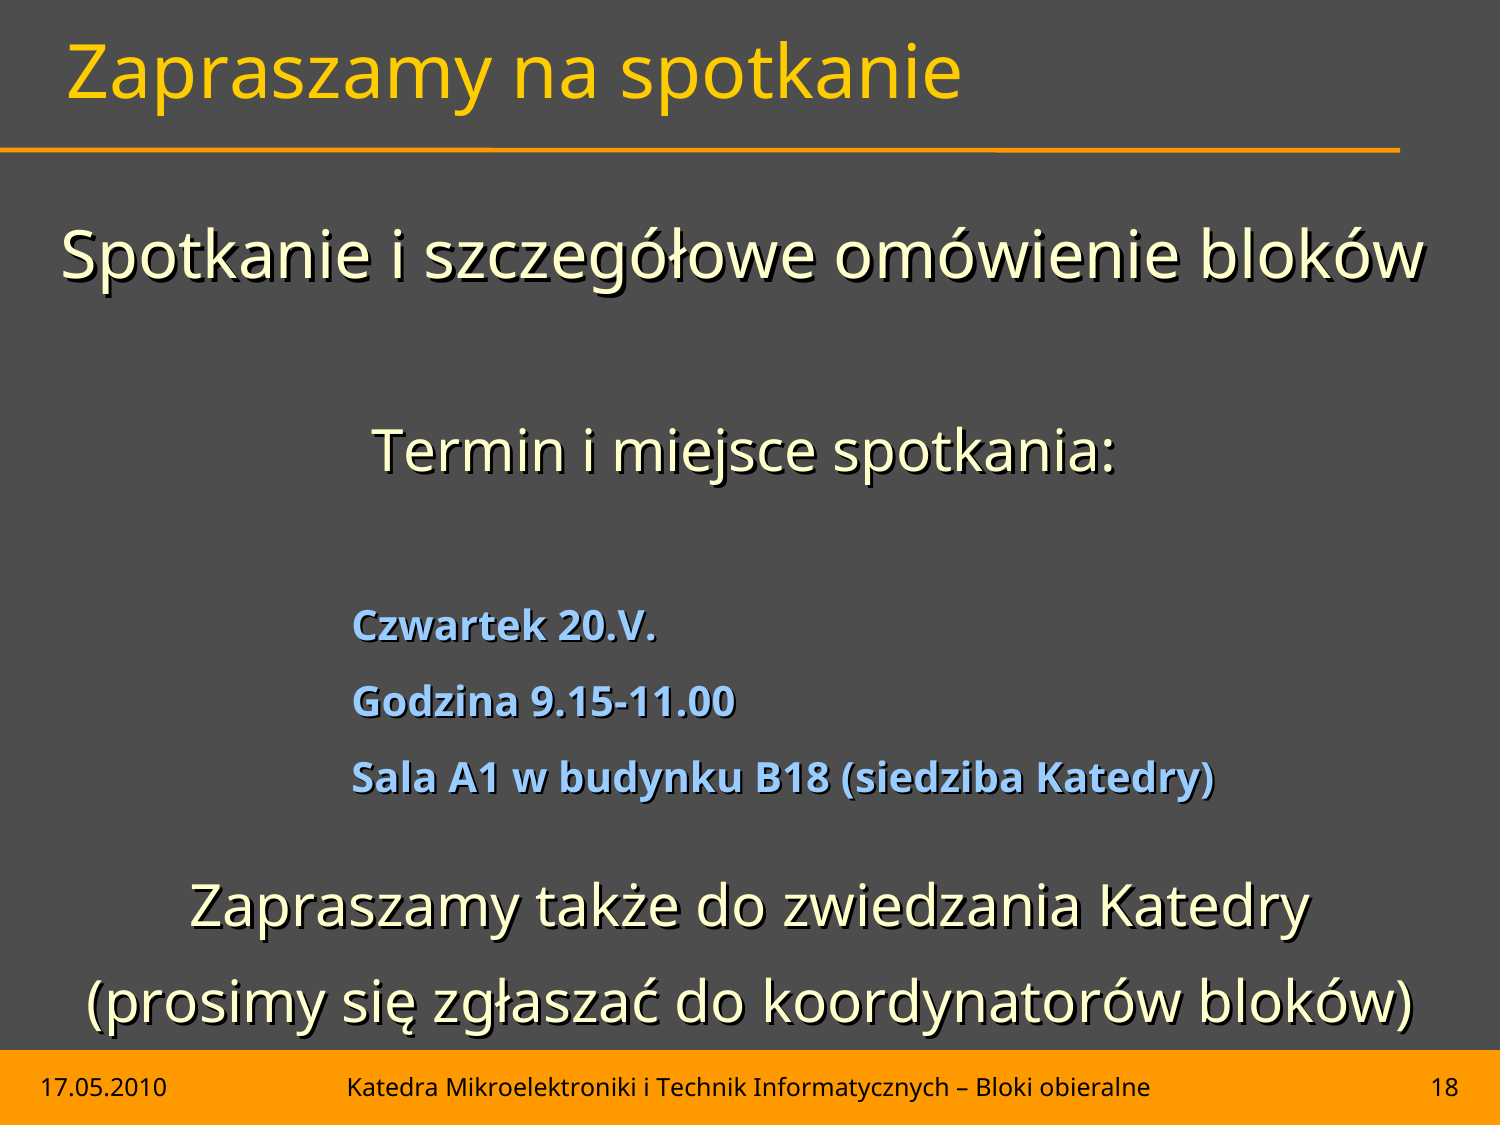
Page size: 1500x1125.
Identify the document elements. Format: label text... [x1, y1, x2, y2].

title Zapraszamy na spotkanie [52, 12, 1469, 127]
list Spotkanie i szczegółowe omówienie bloków Termin i miejsce spotkania: [24, 200, 1463, 550]
text_box Czwartek 20.V. Godzina 9.15-11.00 Sala A1 w budynku B18 (siedziba Katedry) [336, 590, 1430, 809]
list Zapraszamy także do zwiedzania Katedry (prosimy się zgłaszać do koordynatorów bloków) [0, 856, 1500, 1041]
